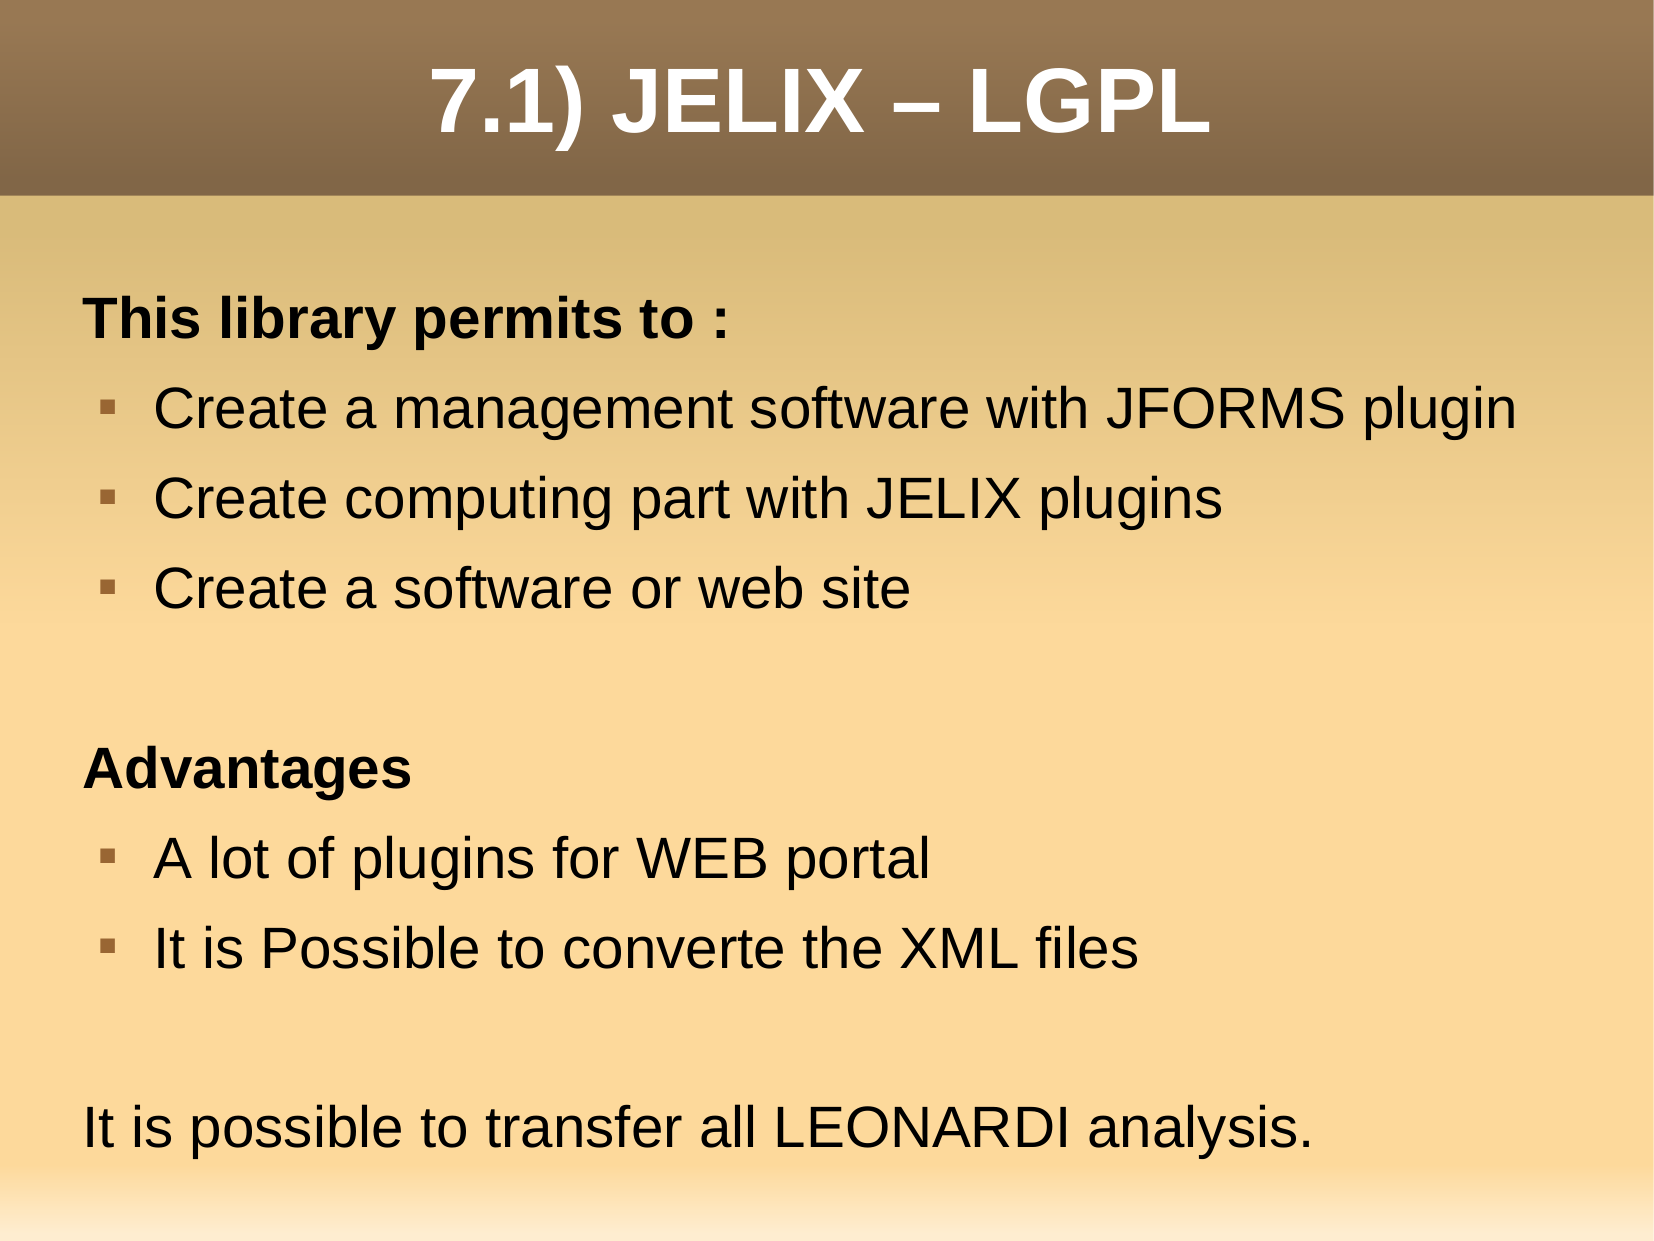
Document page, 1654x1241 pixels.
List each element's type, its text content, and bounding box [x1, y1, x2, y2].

picture [0, 0, 1654, 1241]
title 7.1) JELIX – LGPL [76, 0, 1565, 208]
list This library permits to : Create a management software with JFORMS plugin Create computing part with JELIX plugins Create a software or web site Advantages A lot of plugins for WEB portal It is Possible to converte the XML files It is possible to transfer all LEONARDI analysis. [82, 290, 1571, 1241]
